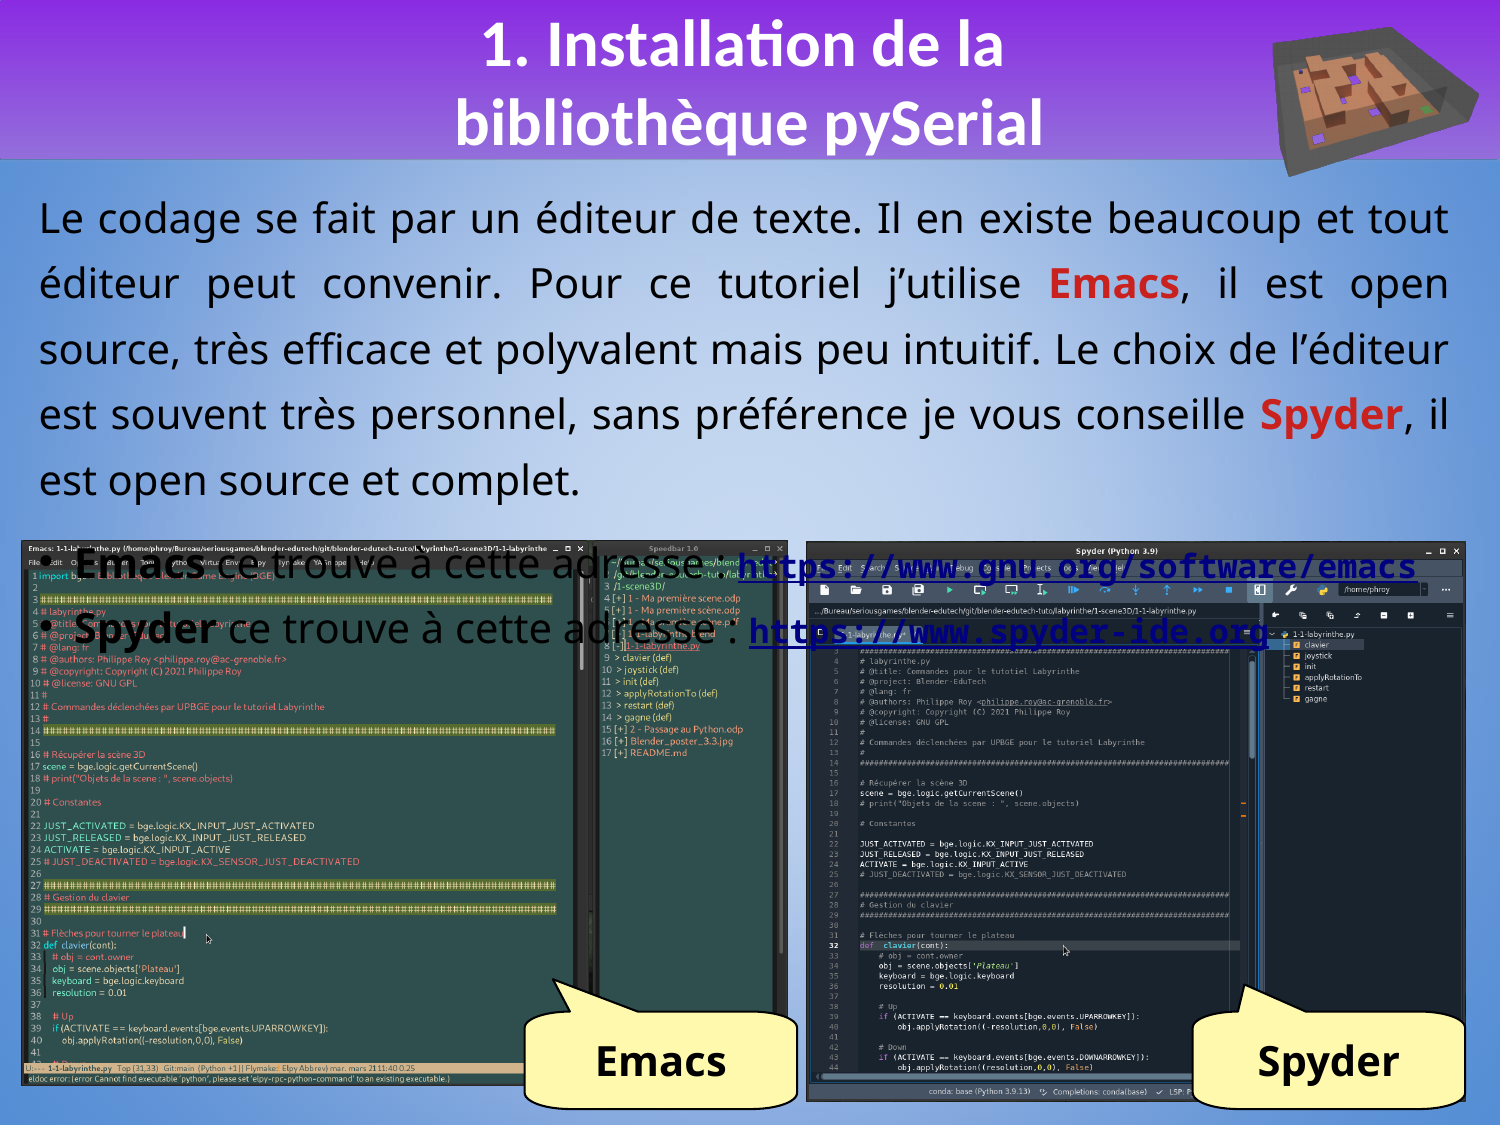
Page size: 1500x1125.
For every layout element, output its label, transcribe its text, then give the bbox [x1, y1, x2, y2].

text_box Spyder [1192, 984, 1466, 1110]
text_box 1. Installation de la bibliothèque pySerial [0, 0, 1500, 159]
picture [0, 27, 1500, 1125]
text_box Le codage se fait par un éditeur de texte. Il en existe beaucoup et tout éditeur peut convenir. Pour ce tutoriel j’utilise Emacs, il est open source, très efficace et polyvalent mais peu intuitif. Le choix de l’éditeur est souvent très personnel, sans préférence je vous conseille Spyder, il est open source et complet. Emacs ce trouve à cette adresse : https://www.gnu.org/software/emacs Spyder ce trouve à cette adresse : https://www.spyder-ide.org [23, 172, 1465, 494]
text_box Emacs [524, 979, 798, 1110]
